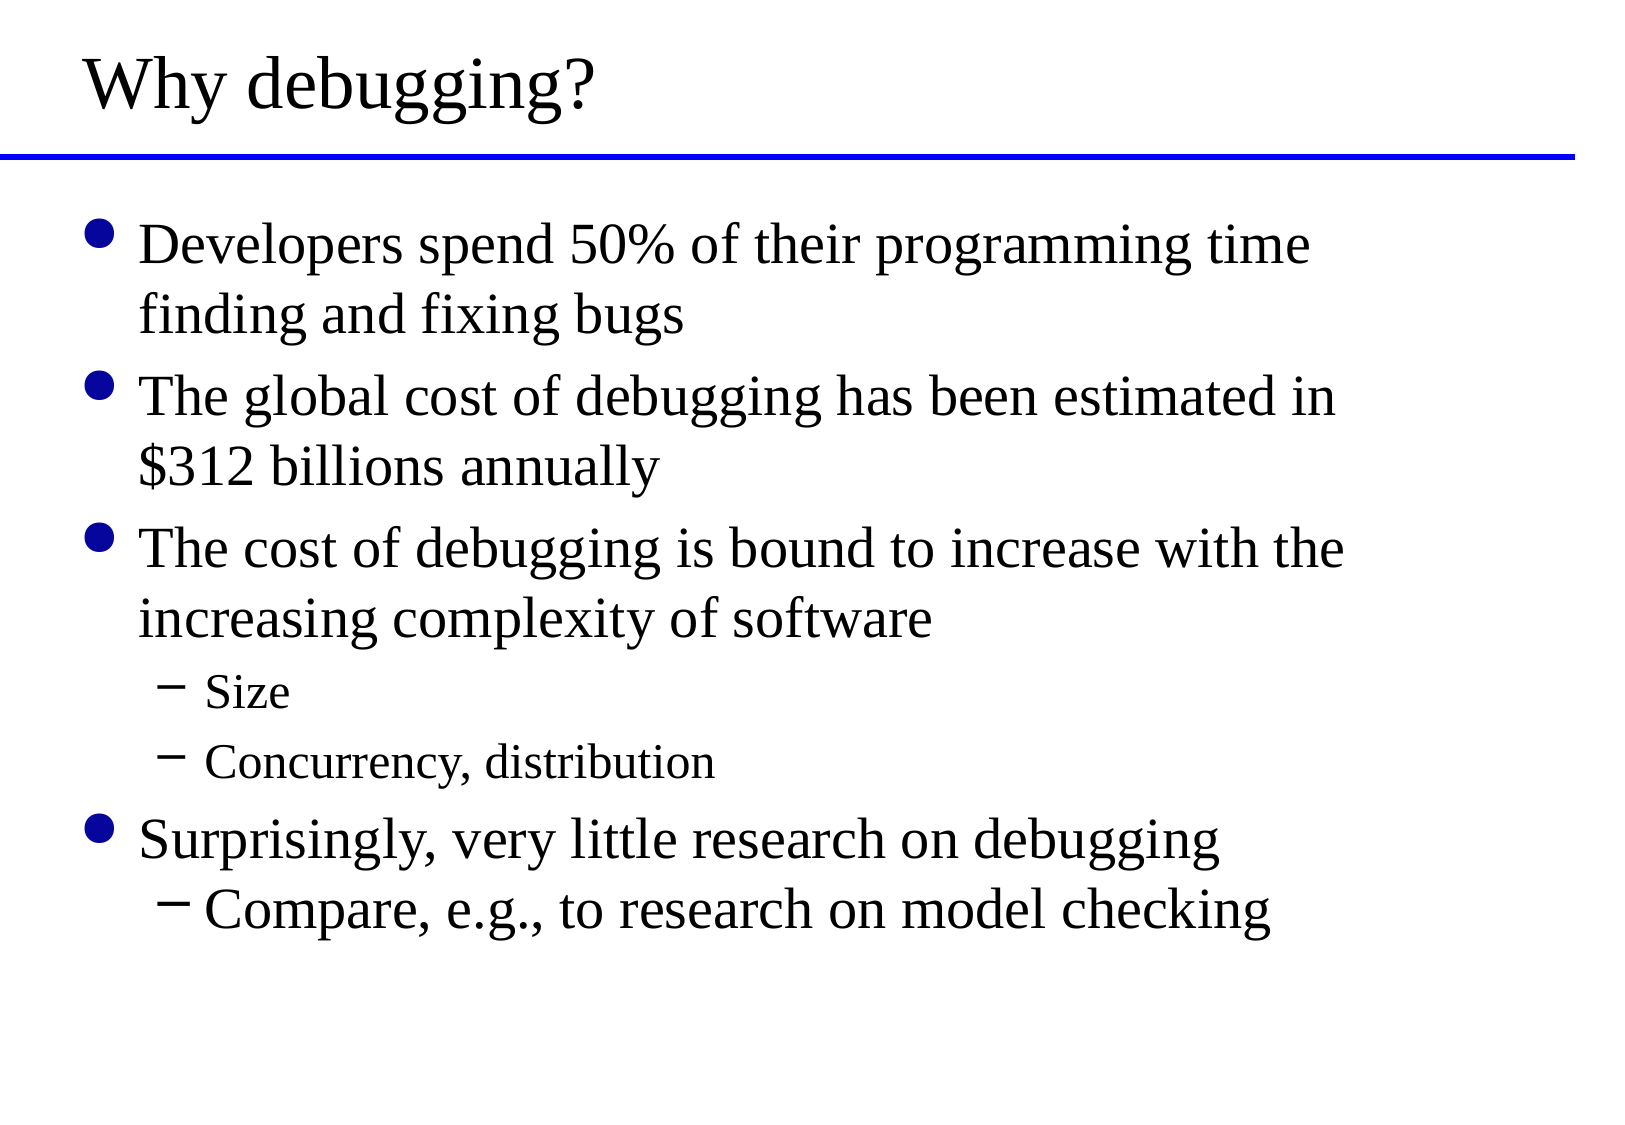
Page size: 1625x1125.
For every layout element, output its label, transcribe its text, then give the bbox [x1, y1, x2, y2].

title Why debugging? [67, 27, 1544, 131]
list Developers spend 50% of their programming time finding and fixing bugs The global cost of debugging has been estimated in $312 billions annually The cost of debugging is bound to increase with the increasing complexity of software Size Concurrency, distribution Surprisingly, very little research on debugging Compare, e.g., to research on model checking [67, 198, 1478, 1061]
